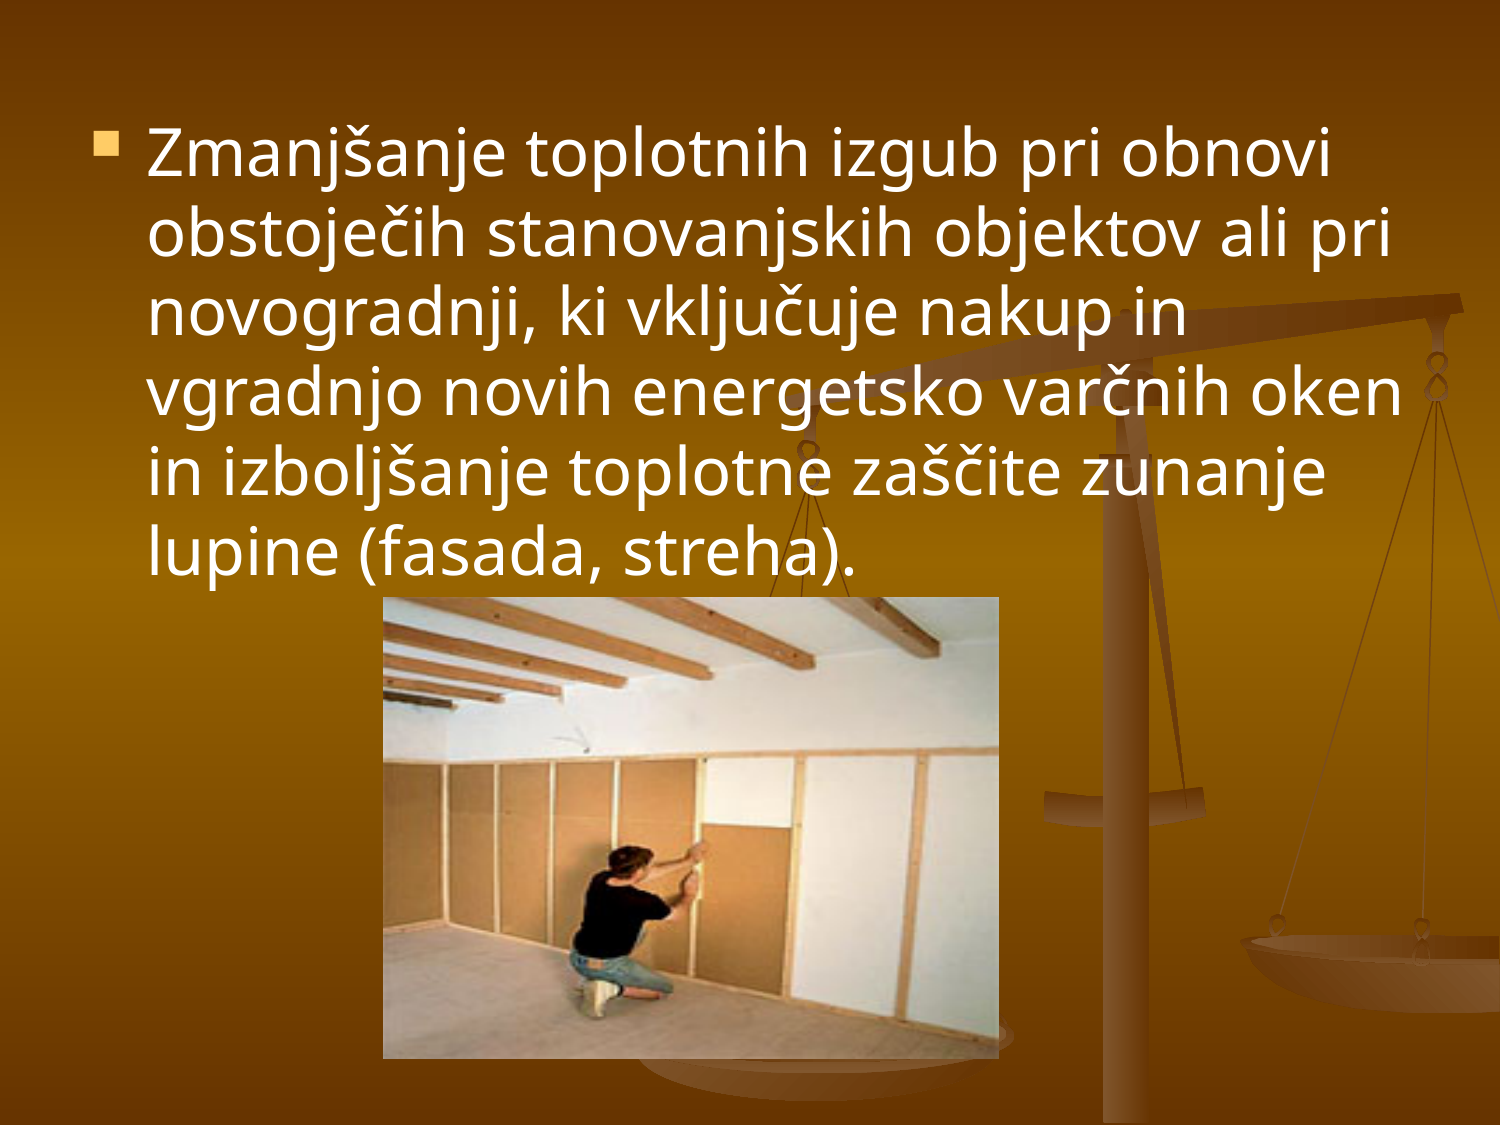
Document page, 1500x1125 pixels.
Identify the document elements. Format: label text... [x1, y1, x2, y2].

list Zmanjšanje toplotnih izgub pri obnovi obstoječih stanovanjskih objektov ali pri novogradnji, ki vključuje nakup in vgradnjo novih energetsko varčnih oken in izboljšanje toplotne zaščite zunanje lupine (fasada, streha). [75, 101, 1425, 1006]
picture [383, 597, 999, 1059]
